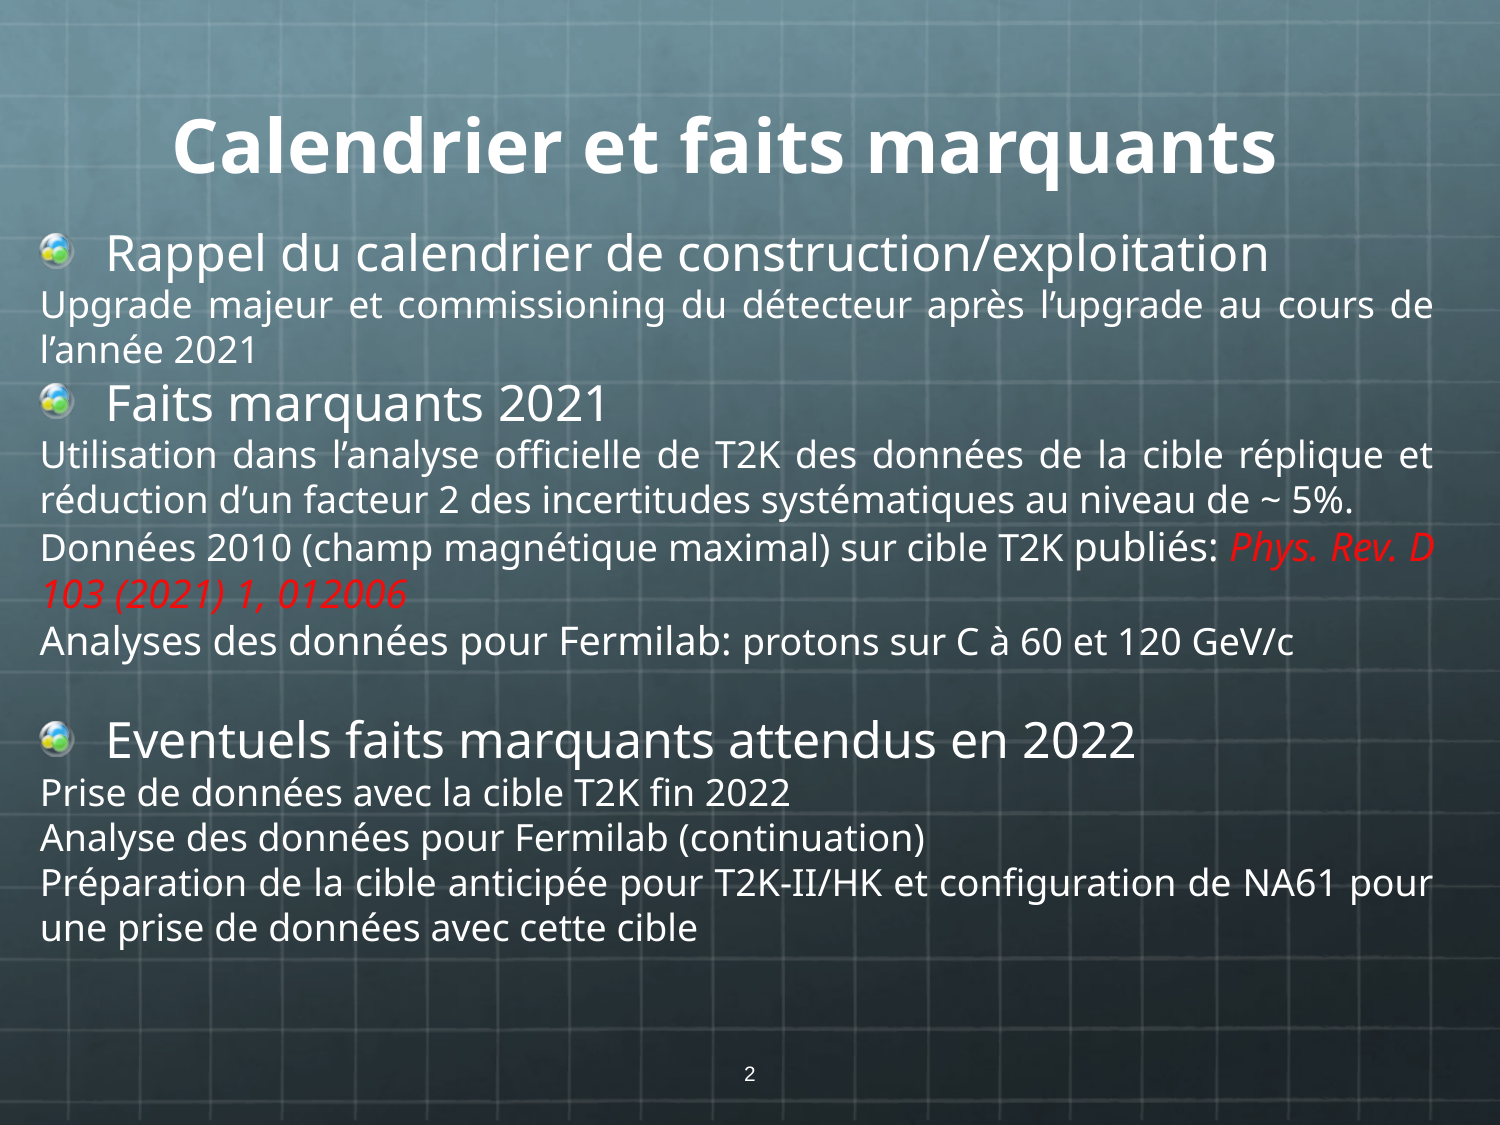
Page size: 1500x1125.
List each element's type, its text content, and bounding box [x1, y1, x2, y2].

picture [0, 0, 1500, 1125]
text_box Calendrier et faits marquants [49, 50, 1400, 238]
text_box <number> [687, 1042, 813, 1103]
text_box Rappel du calendrier de construction/exploitation Upgrade majeur et commissioning du détecteur après l’upgrade au cours de l’année 2021 Faits marquants 2021 Utilisation dans l’analyse officielle de T2K des données de la cible réplique et réduction d’un facteur 2 des incertitudes systématiques au niveau de ~ 5%. Données 2010 (champ magnétique maximal) sur cible T2K publiés: Phys. Rev. D 103 (2021) 1, 012006 Analyses des données pour Fermilab: protons sur C à 60 et 120 GeV/c Eventuels faits marquants attendus en 2022 Prise de données avec la cible T2K fin 2022 Analyse des données pour Fermilab (continuation) Préparation de la cible anticipée pour T2K-II/HK et configuration de NA61 pour une prise de données avec cette cible [24, 214, 1450, 1018]
